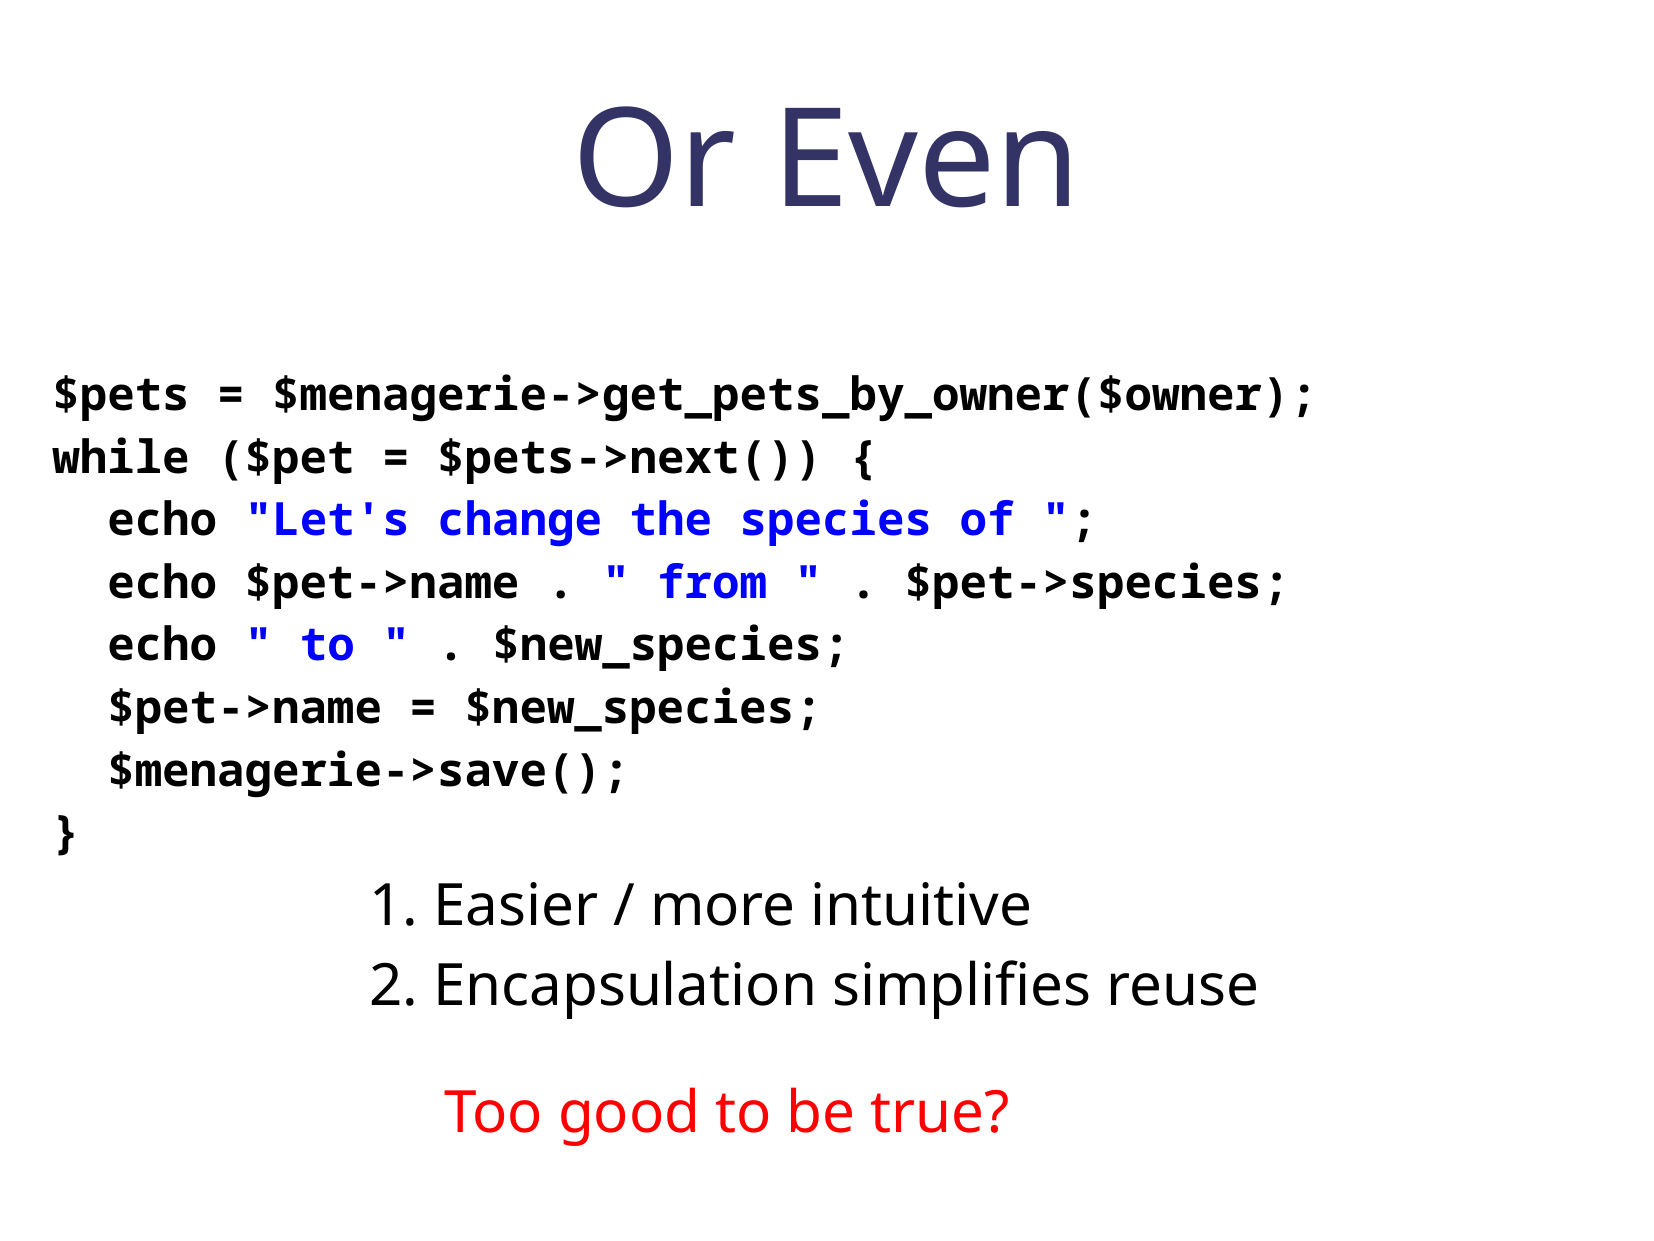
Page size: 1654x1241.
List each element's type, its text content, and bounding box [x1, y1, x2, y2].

title Or Even [82, 56, 1571, 250]
text_box $pets = $menagerie->get_pets_by_owner($owner); while ($pet = $pets->next()) { echo "Let's change the species of "; echo $pet->name . " from " . $pet->species; echo " to " . $new_species; $pet->name = $new_species; $menagerie->save(); } [37, 354, 1654, 1068]
text_box Too good to be true? [354, 1062, 1565, 1149]
text_box 1. Easier / more intuitive 2. Encapsulation simplifies reuse [354, 856, 1477, 1013]
